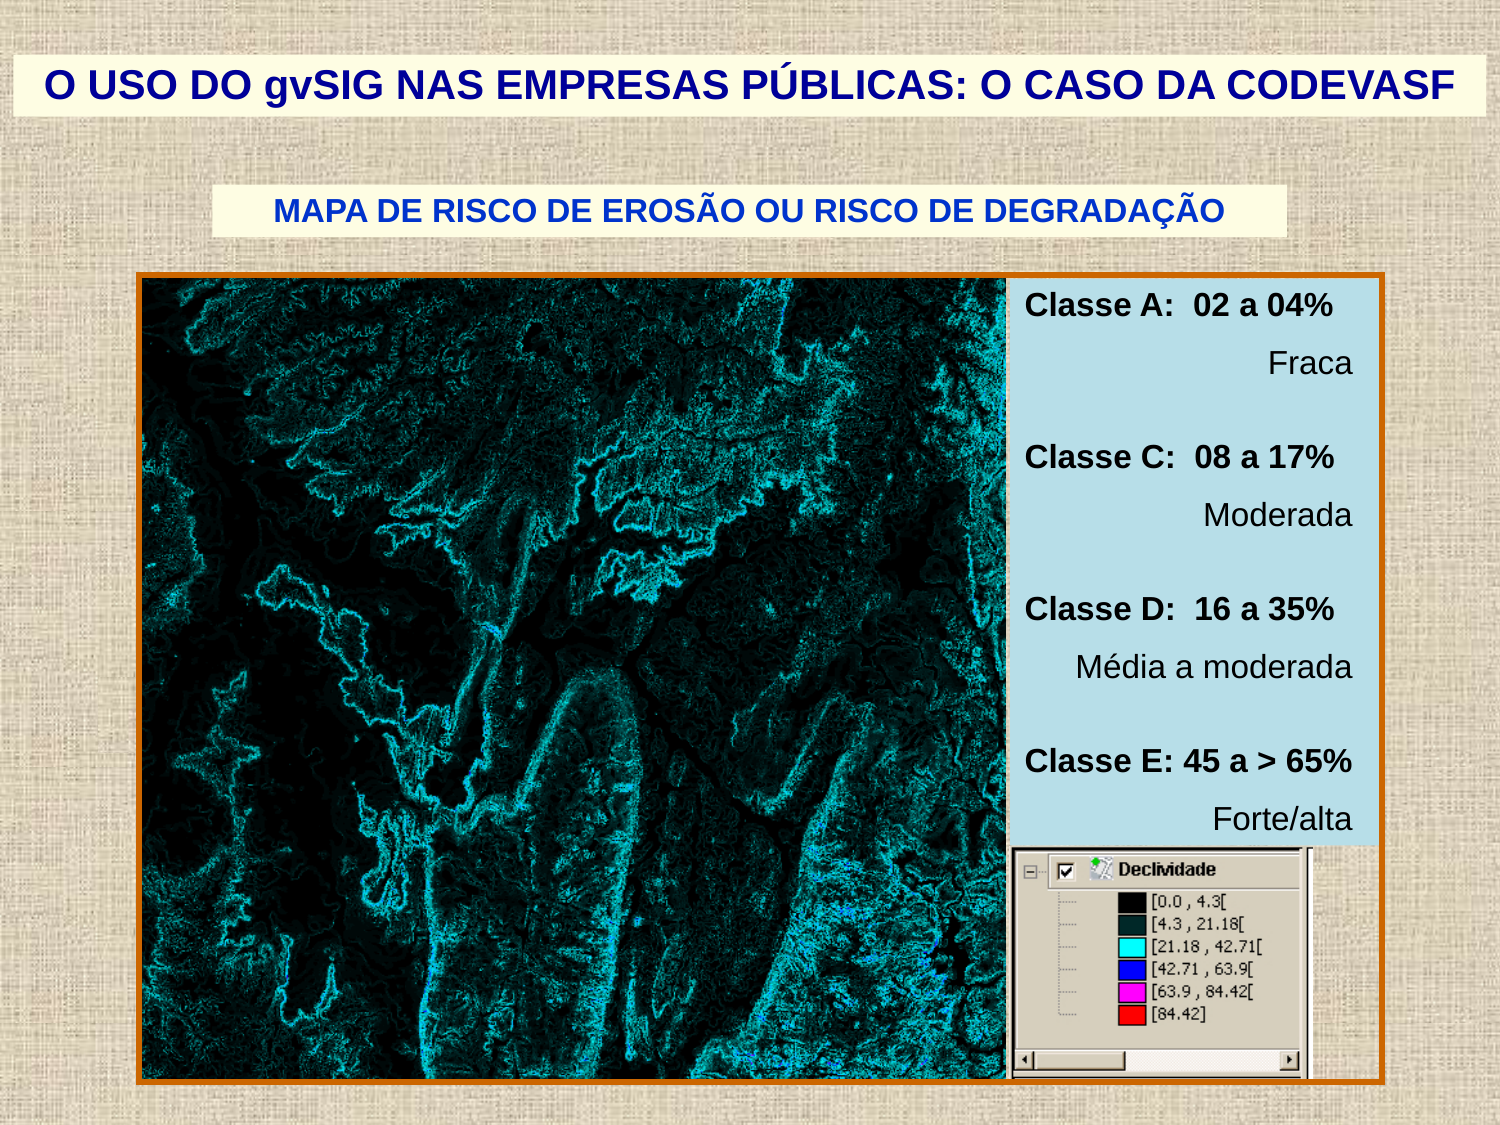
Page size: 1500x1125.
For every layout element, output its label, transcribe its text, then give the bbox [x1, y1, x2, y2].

text_box Classe A: 02 a 04% Fraca Classe C: 08 a 17% Moderada Classe D: 16 a 35% Média a moderada Classe E: 45 a > 65% Forte/alta [1009, 278, 1379, 846]
picture [0, 0, 1500, 1125]
text_box MAPA DE RISCO DE EROSÃO OU RISCO DE DEGRADAÇÃO [212, 184, 1288, 238]
text_box O USO DO gvSIG NAS EMPRESAS PÚBLICAS: O CASO DA CODEVASF [13, 54, 1487, 117]
